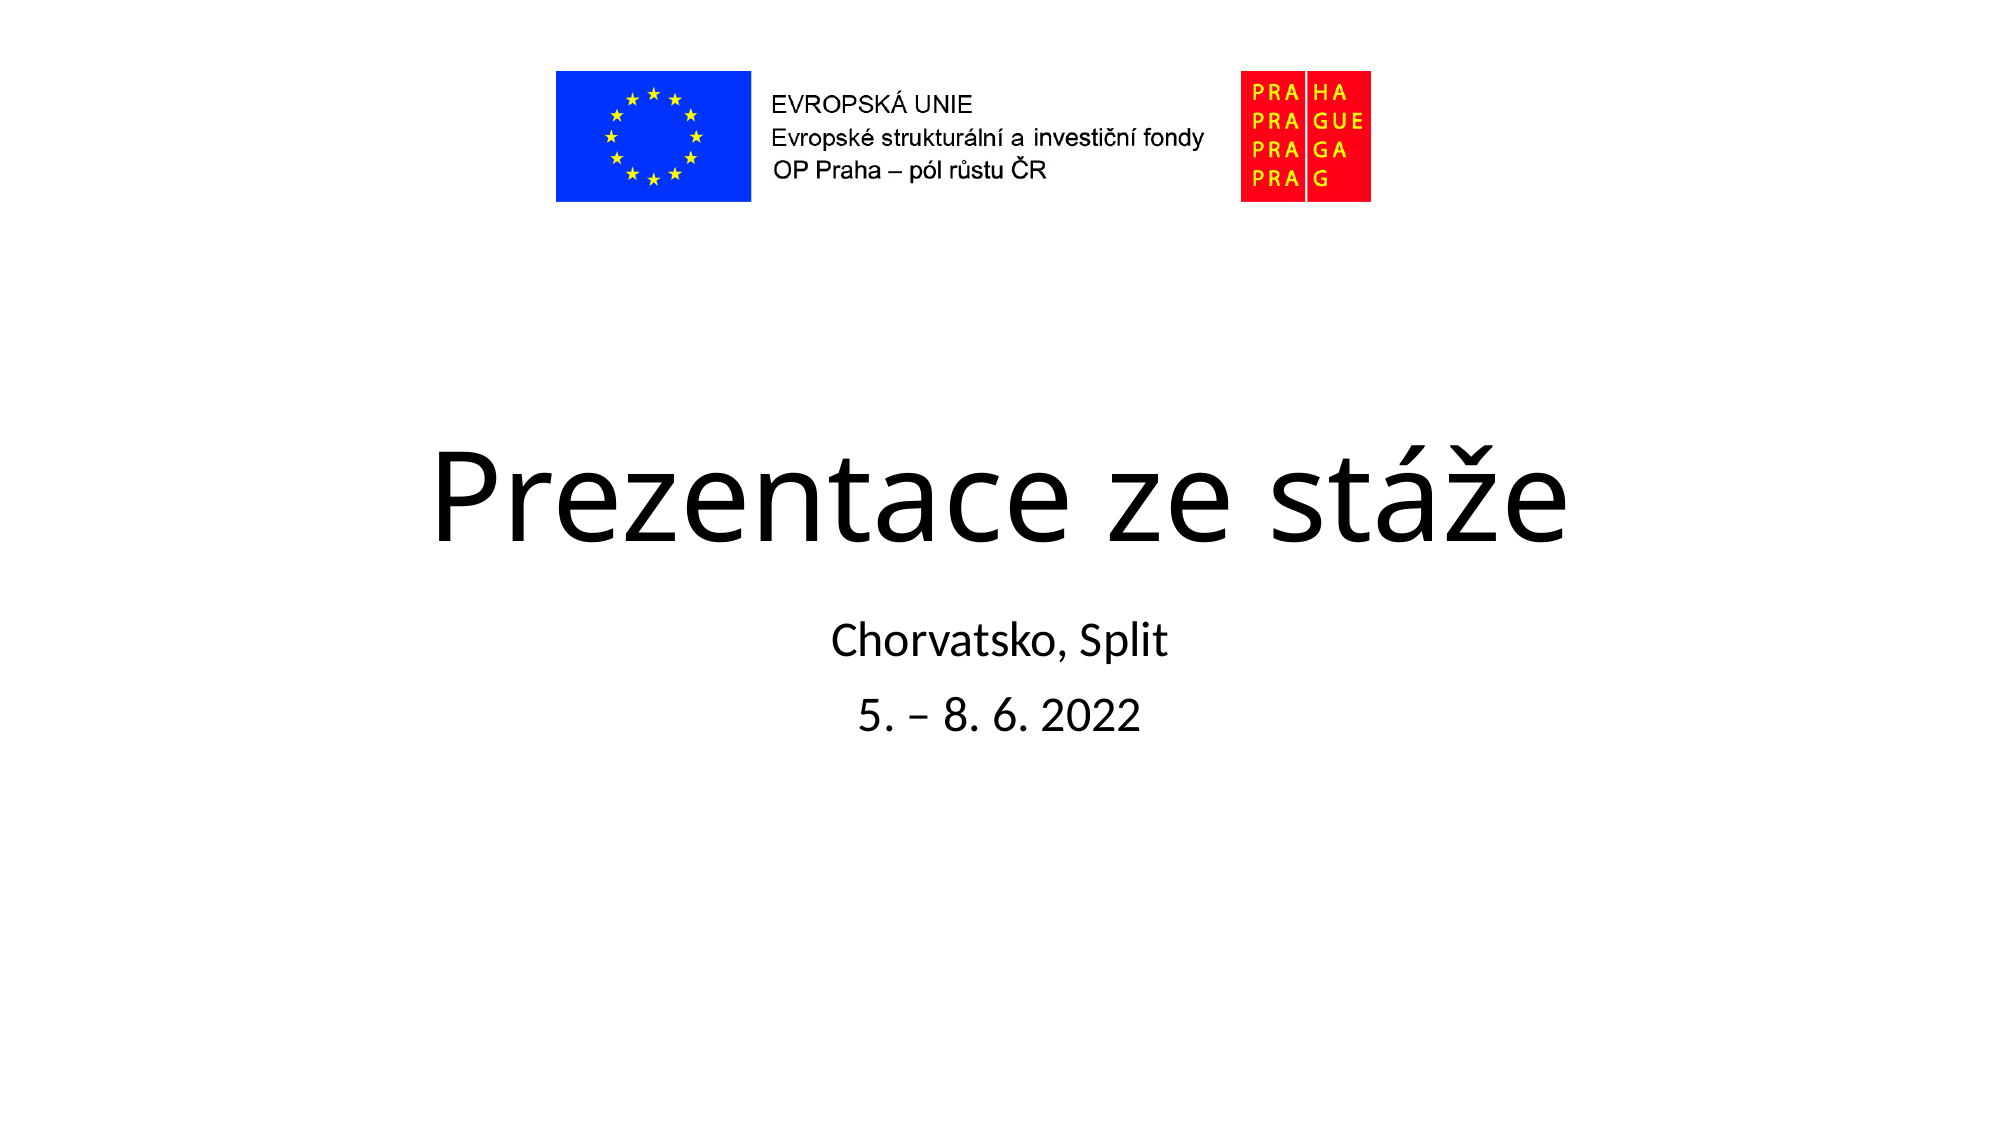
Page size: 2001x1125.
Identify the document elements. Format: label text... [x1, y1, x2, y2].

picture [556, 71, 1371, 202]
subtitle Chorvatsko, Split 5. – 8. 6. 2022 [249, 605, 1750, 878]
title Prezentace ze stáže [249, 184, 1750, 576]
